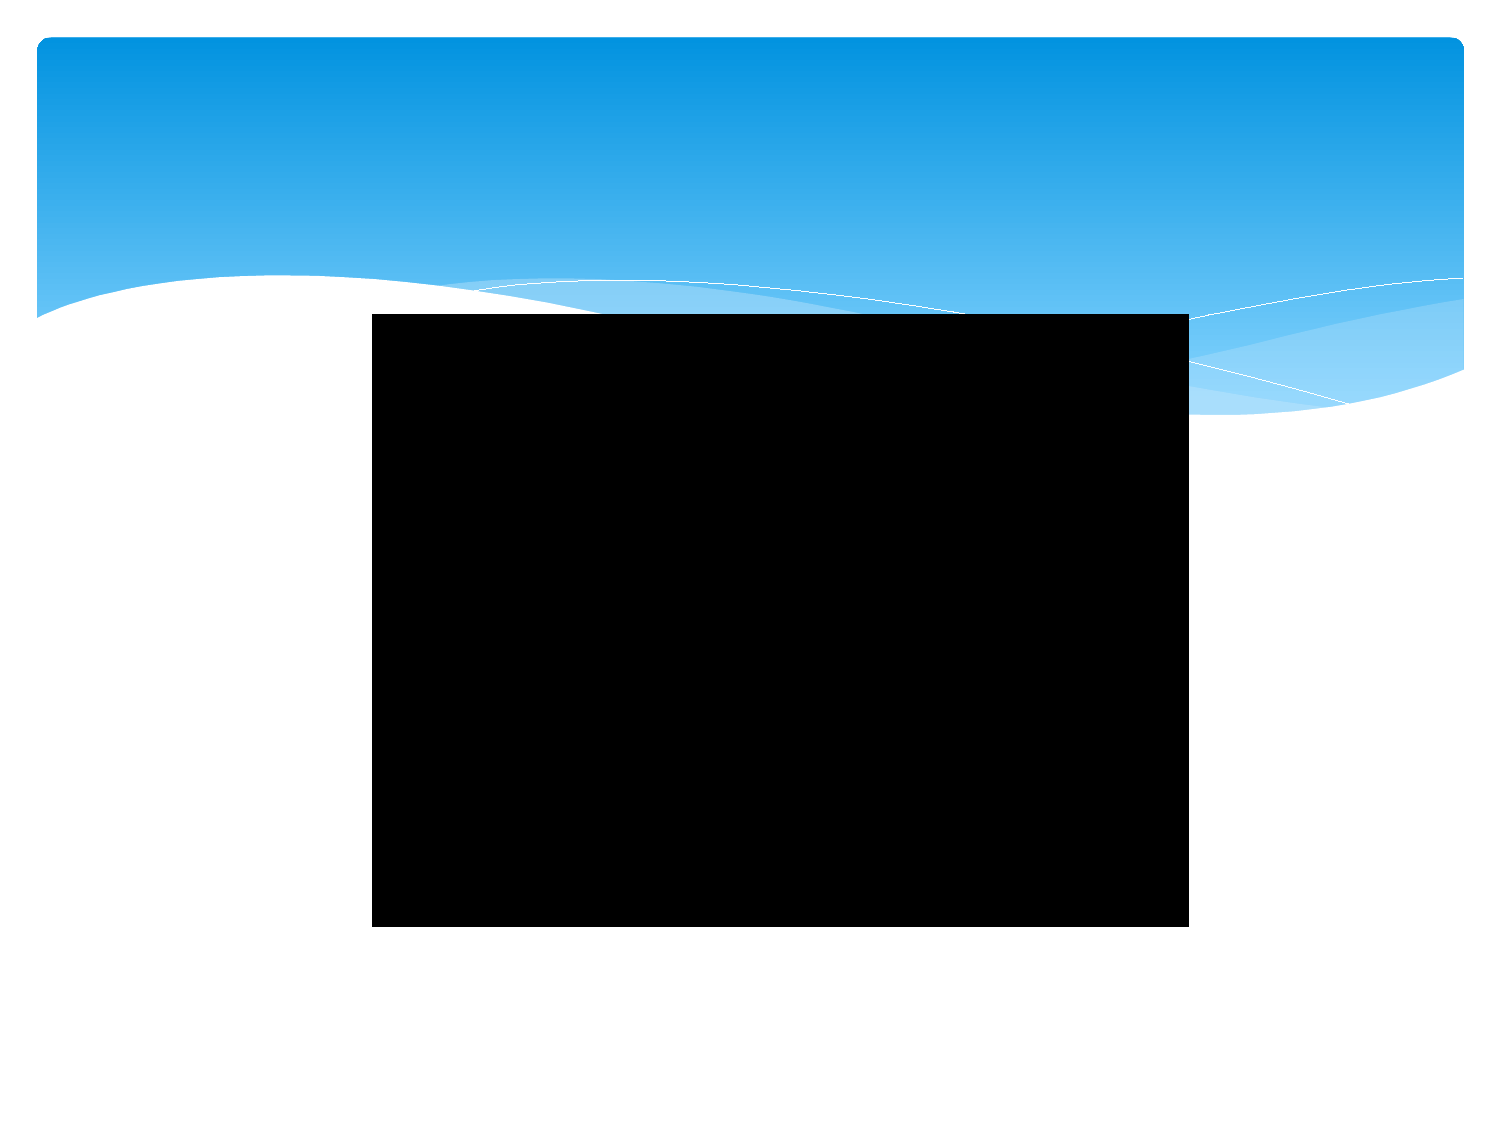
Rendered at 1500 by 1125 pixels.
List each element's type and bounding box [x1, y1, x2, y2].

picture [372, 314, 1189, 928]
